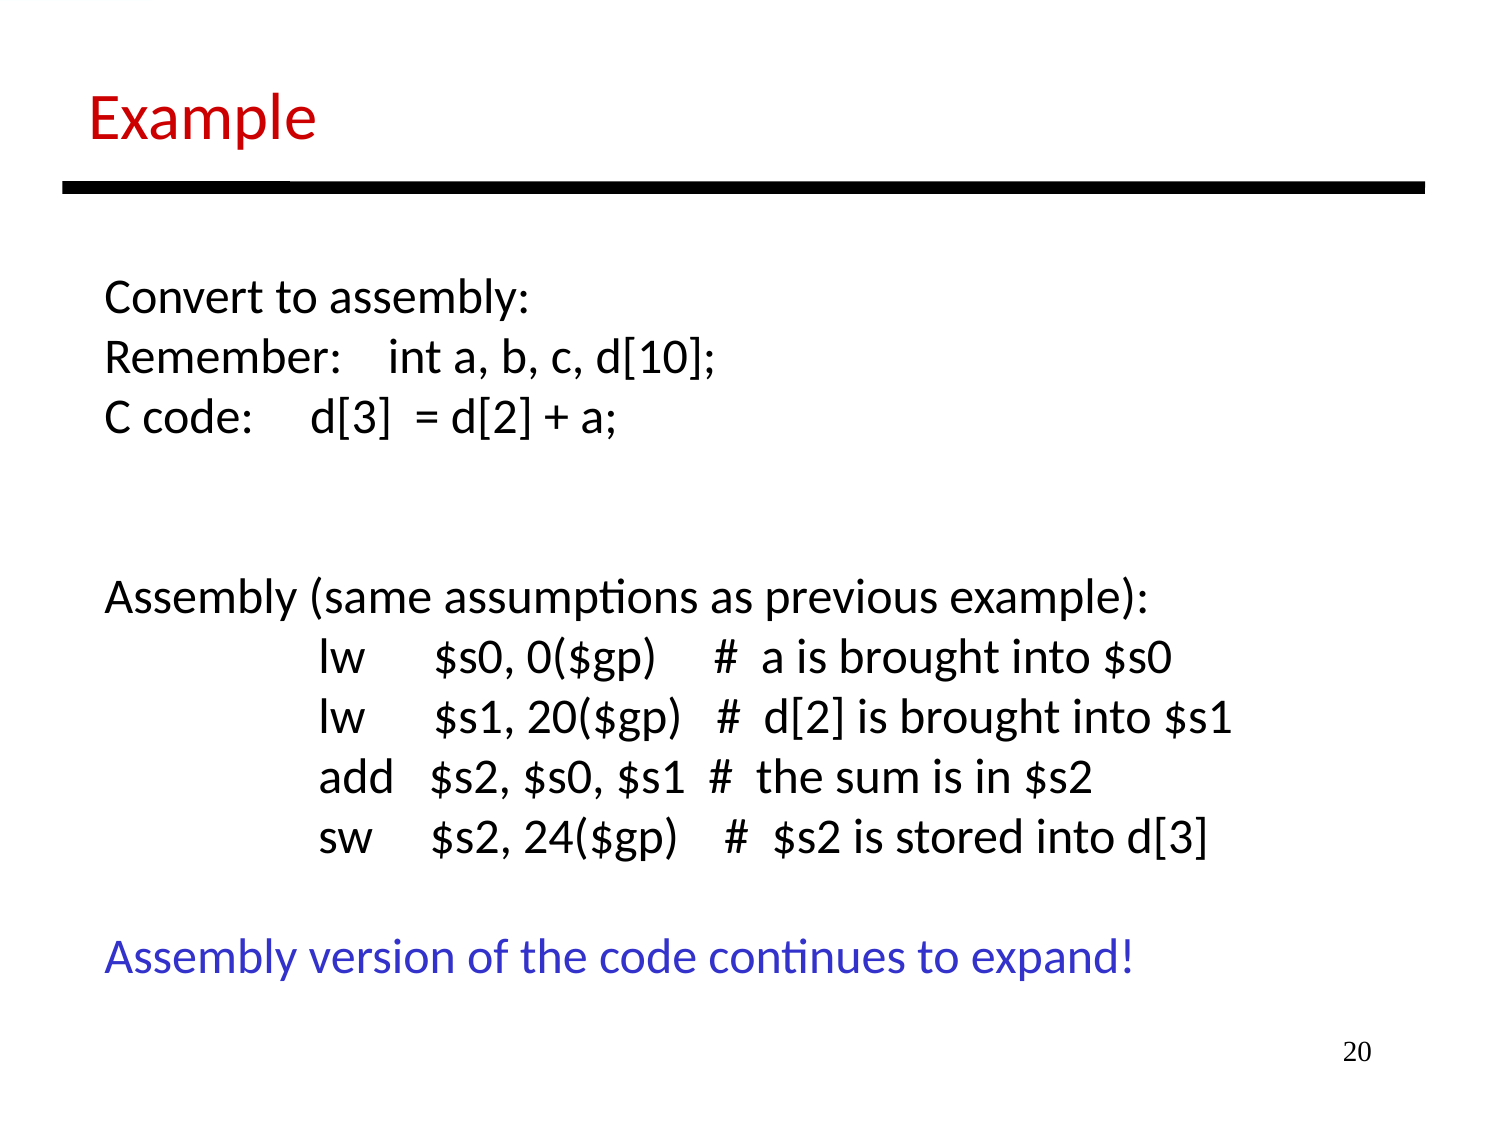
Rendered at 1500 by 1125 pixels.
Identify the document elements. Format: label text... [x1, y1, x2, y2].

text_box Convert to assembly: Remember: int a, b, c, d[10]; C code: d[3] = d[2] + a; Assembly (same assumptions as previous example): lw $s0, 0($gp) # a is brought into $s0 lw $s1, 20($gp) # d[2] is brought into $s1 add $s2, $s0, $s1 # the sum is in $s2 sw $s2, 24($gp) # $s2 is stored into d[3] Assembly version of the code continues to expand! [89, 256, 1249, 992]
text_box Example [73, 65, 333, 160]
slide_number <number> [1074, 1025, 1388, 1100]
